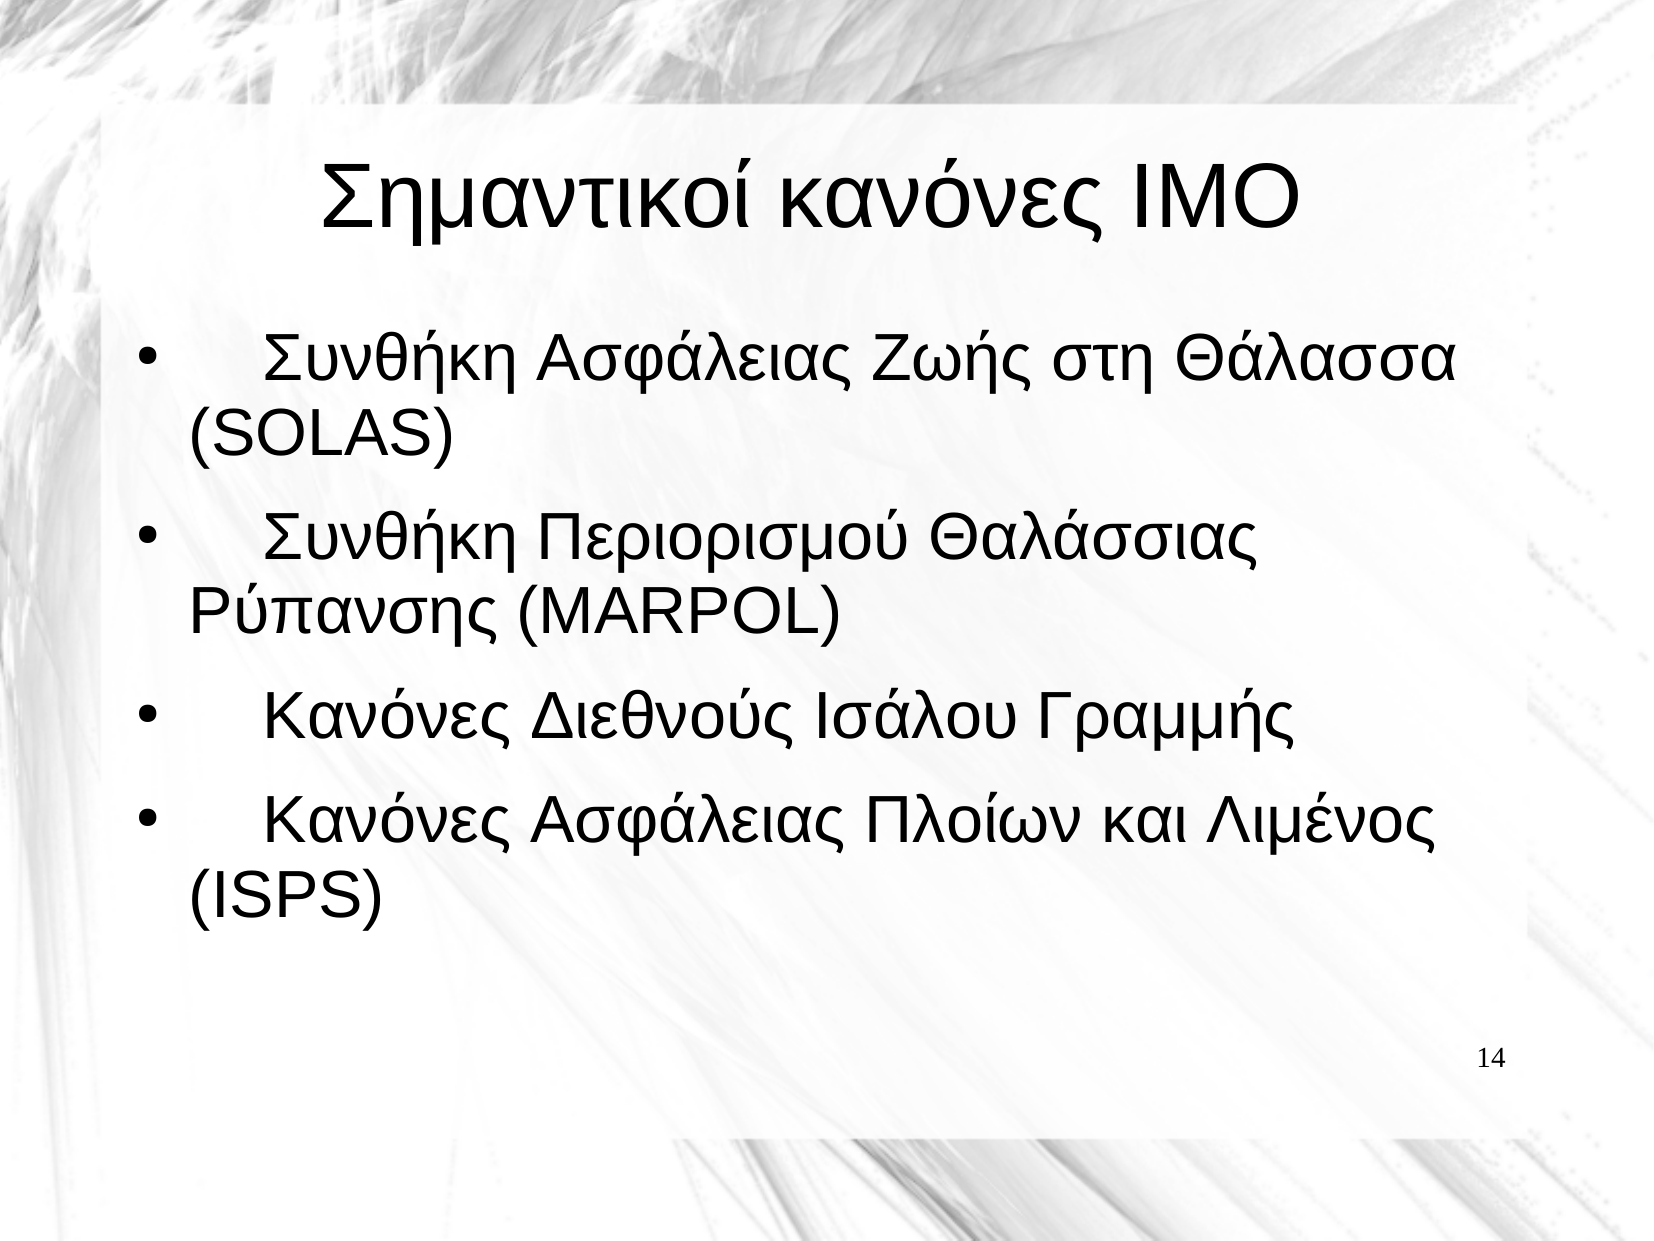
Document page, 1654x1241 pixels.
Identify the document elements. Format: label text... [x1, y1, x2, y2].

list Συνθήκη Ασφάλειας Ζωής στη Θάλασσα (SOLAS) Συνθήκη Περιορισμού Θαλάσσιας Ρύπανσης (MARPOL) Κανόνες Διεθνούς Ισάλου Γραμμής Κανόνες Ασφάλειας Πλοίων και Λιμένος (ISPS) [118, 319, 1571, 945]
title Σημαντικοί κανόνες ΙΜΟ [118, 112, 1506, 281]
picture [0, 0, 1654, 1241]
